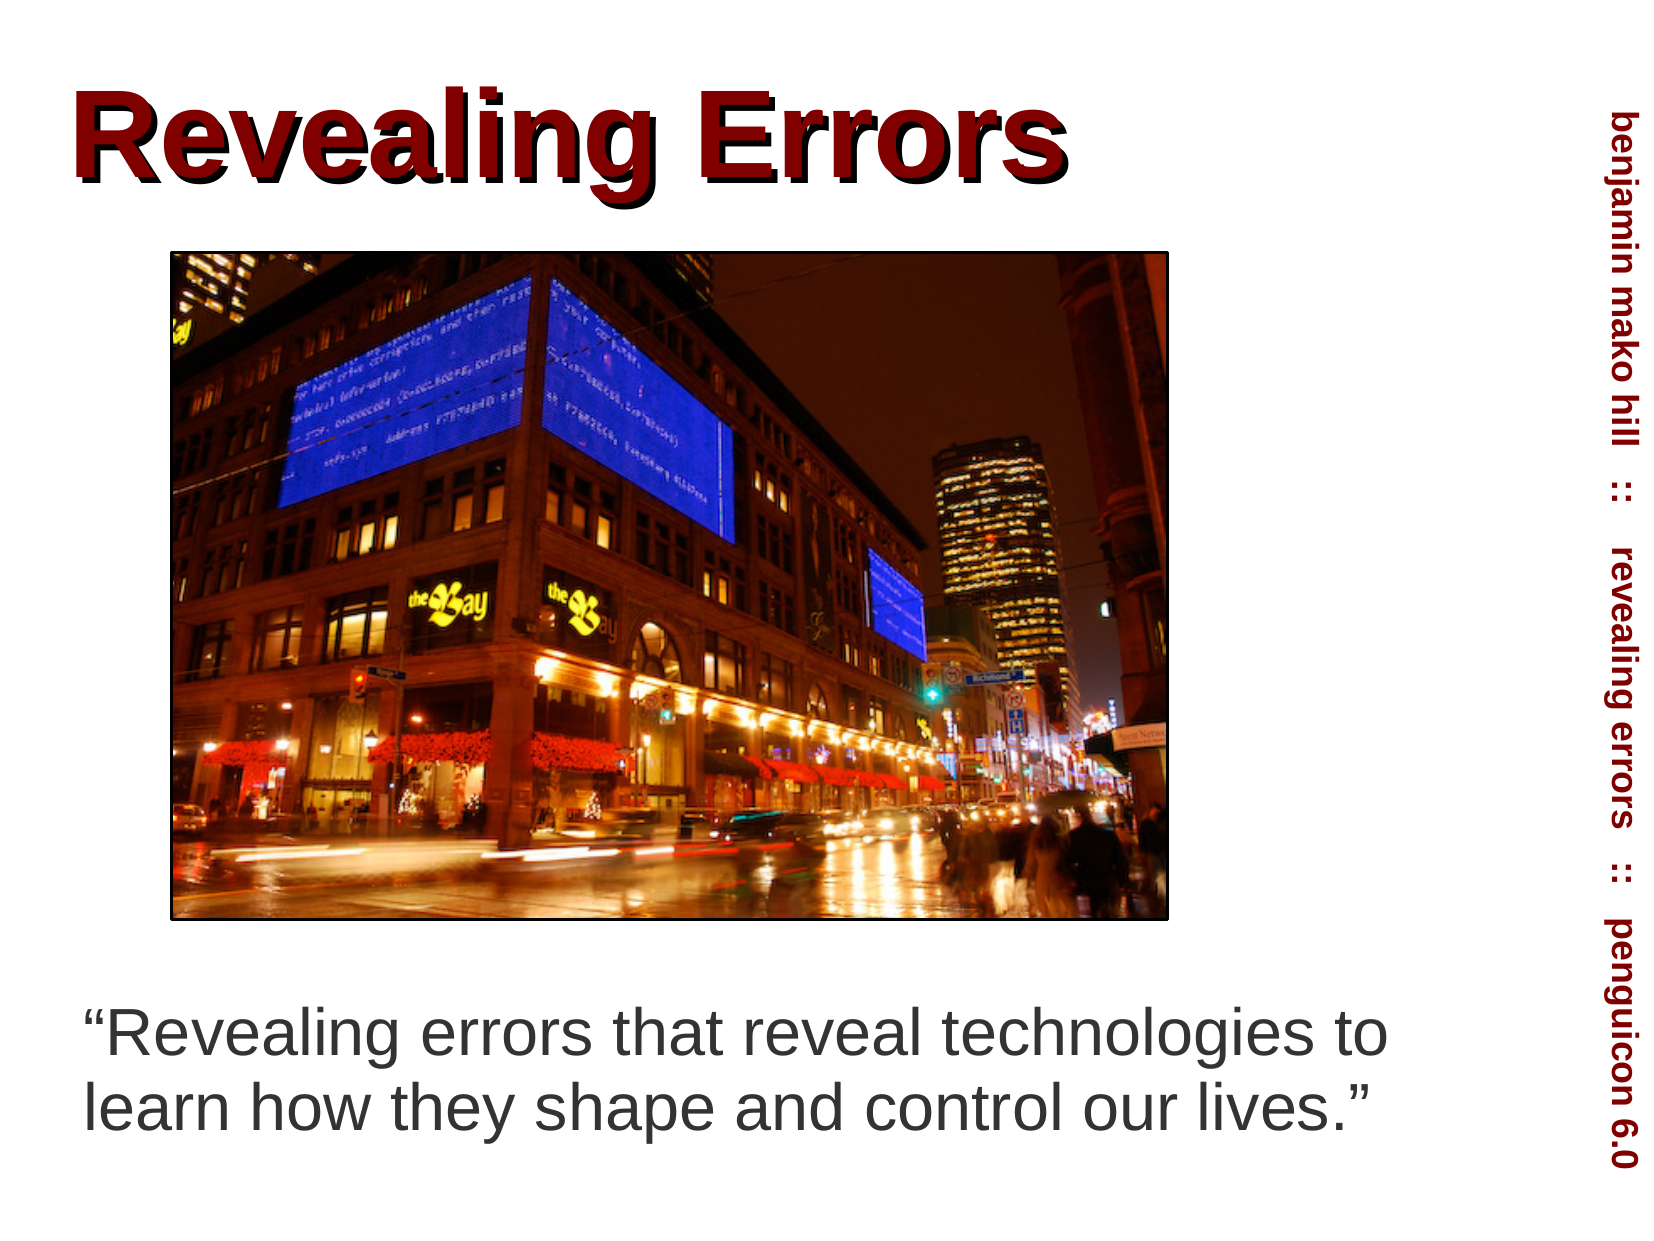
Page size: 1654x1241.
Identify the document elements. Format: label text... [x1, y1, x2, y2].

picture [173, 253, 1166, 919]
title Revealing Errors [68, 31, 1542, 239]
text_box “Revealing errors that reveal technologies to learn how they shape and control our lives.” [68, 987, 1438, 1163]
